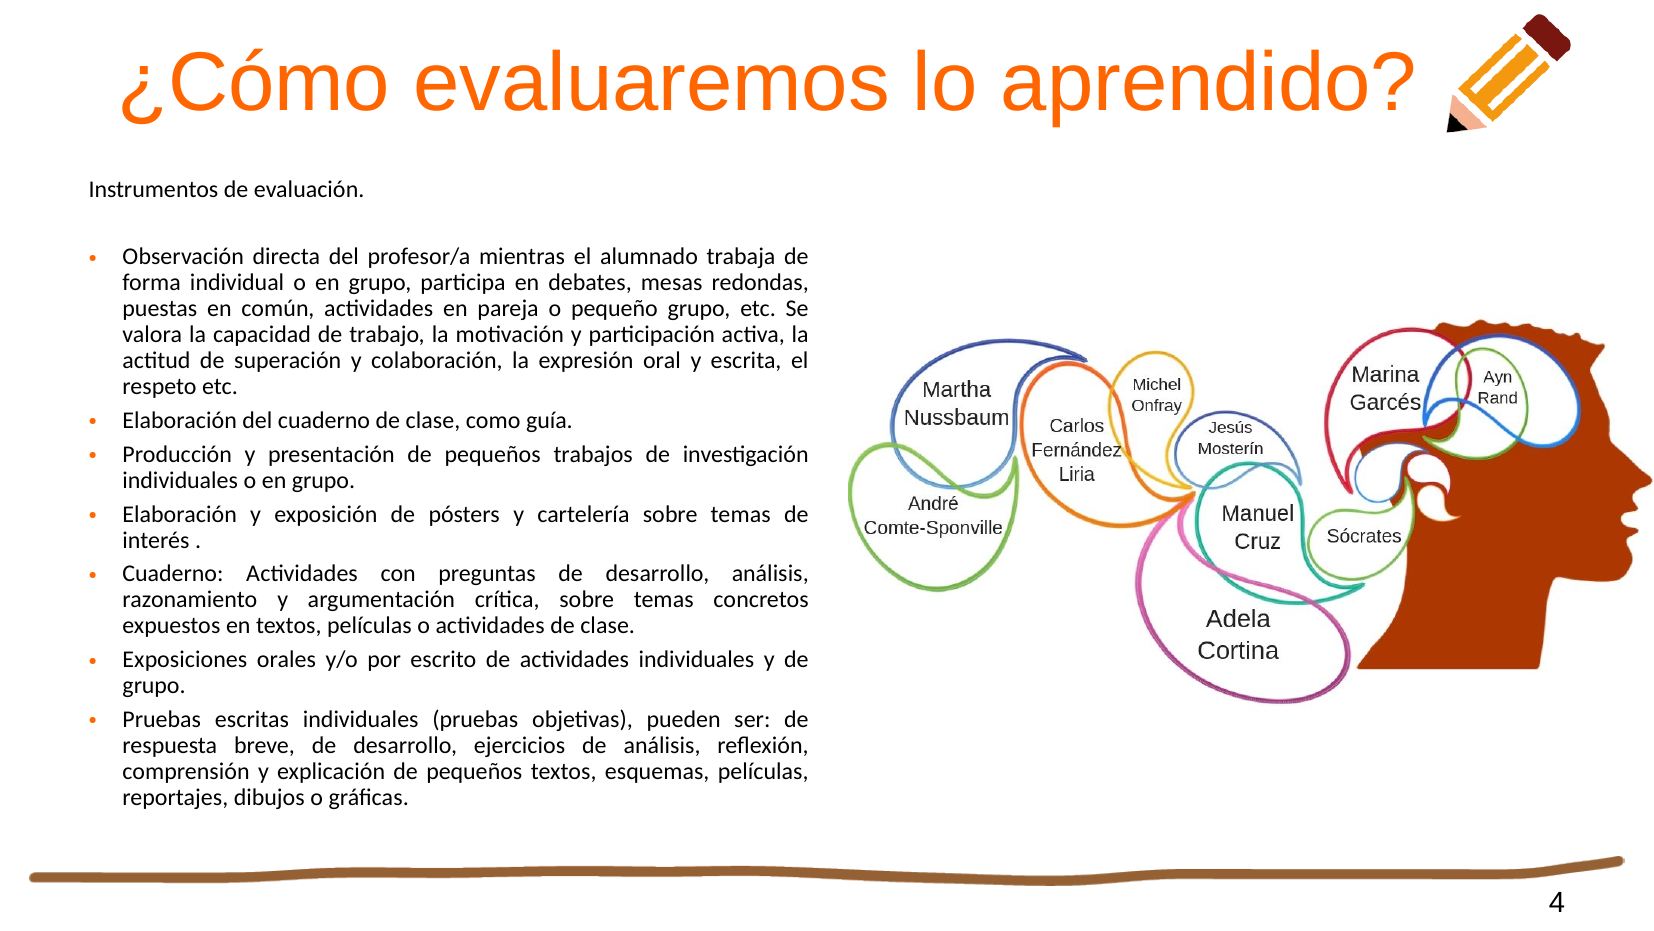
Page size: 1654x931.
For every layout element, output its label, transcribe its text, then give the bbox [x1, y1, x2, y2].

picture [29, 856, 1625, 886]
title ¿Cómo evaluaremos lo aprendido? [88, 29, 1447, 133]
list Instrumentos de evaluación. Observación directa del profesor/a mientras el alumnado trabaja de forma individual o en grupo, participa en debates, mesas redondas, puestas en común, actividades en pareja o pequeño grupo, etc. Se valora la capacidad de trabajo, la motivación y participación activa, la actitud de superación y colaboración, la expresión oral y escrita, el respeto etc. Elaboración del cuaderno de clase, como guía. Producción y presentación de pequeños trabajos de investigación individuales o en grupo. Elaboración y exposición de pósters y cartelería sobre temas de interés . Cuaderno: Actividades con preguntas de desarrollo, análisis, razonamiento y argumentación crítica, sobre temas concretos expuestos en textos, películas o actividades de clase. Exposiciones orales y/o por escrito de actividades individuales y de grupo. Pruebas escritas individuales (pruebas objetivas), pueden ser: de respuesta breve, de desarrollo, ejercicios de análisis, reflexión, comprensión y explicación de pequeños textos, esquemas, películas, reportajes, dibujos o gráficas. [88, 177, 809, 827]
picture [848, 265, 1654, 719]
picture [1446, 14, 1571, 133]
